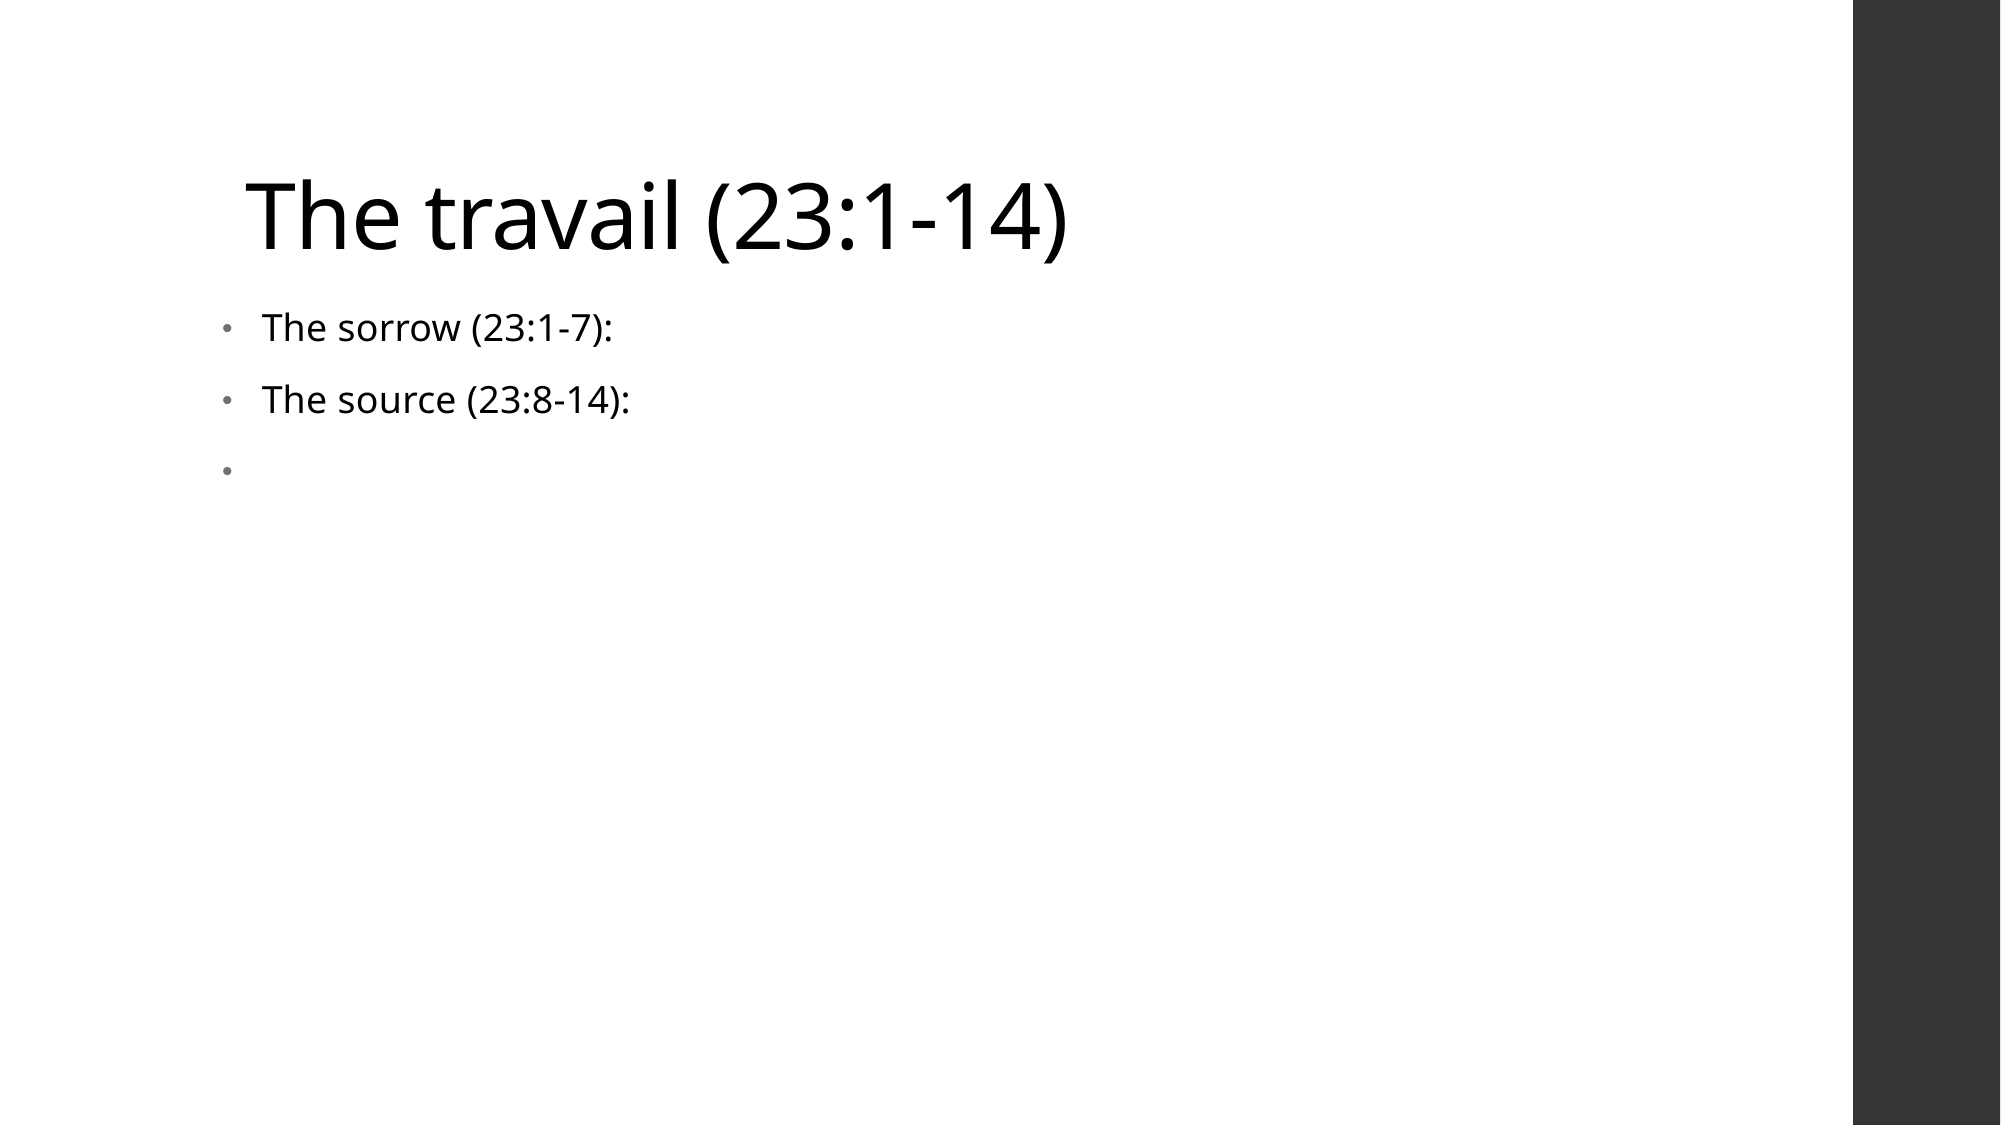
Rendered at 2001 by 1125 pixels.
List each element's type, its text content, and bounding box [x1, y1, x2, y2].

title The travail (23:1-14) [206, 60, 1797, 278]
list The sorrow (23:1-7): The source (23:8-14): [206, 299, 1617, 1014]
